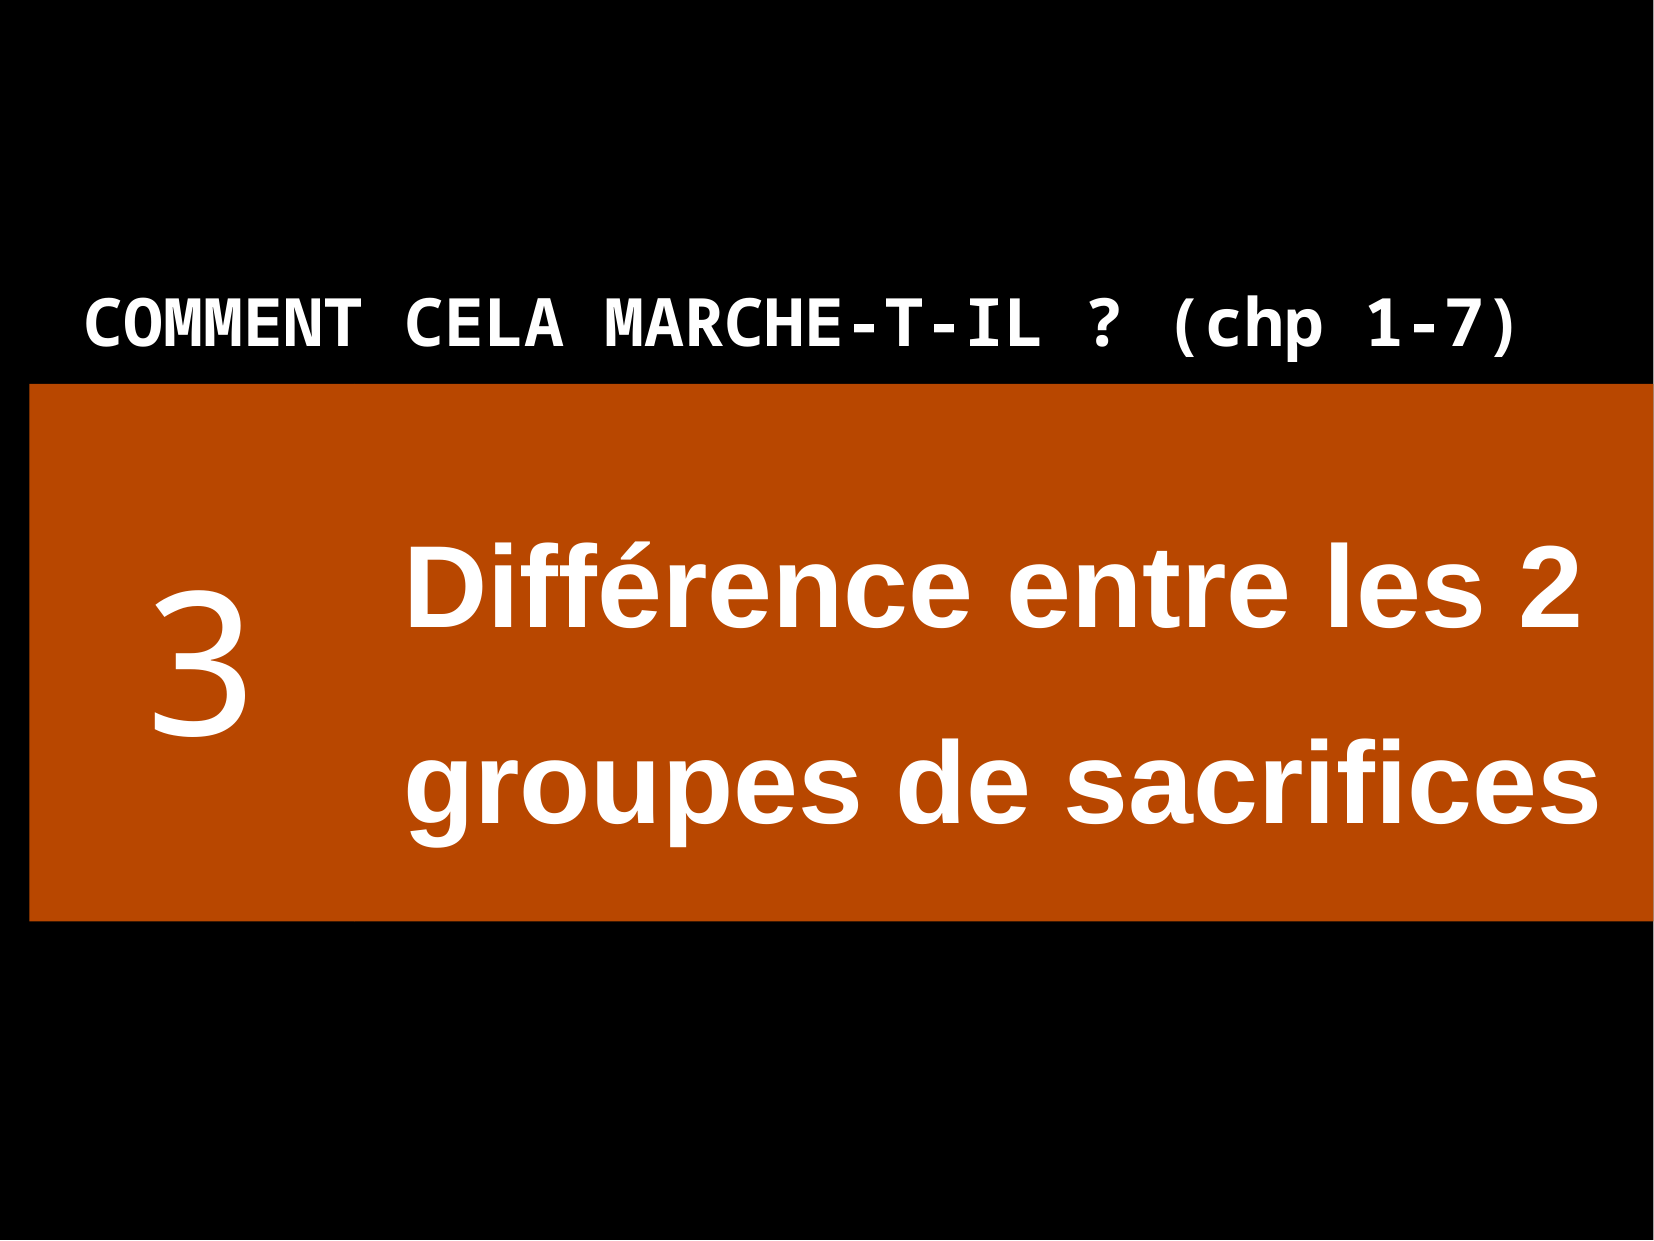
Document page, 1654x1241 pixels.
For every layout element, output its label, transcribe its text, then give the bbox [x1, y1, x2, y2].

text_box COMMENT CELA MARCHE-T-IL ? (chp 1-7) [69, 277, 1654, 370]
text_box 3 [125, 513, 296, 802]
text_box [29, 383, 354, 922]
text_box Différence entre les 2 groupes de sacrifices [354, 383, 1654, 922]
